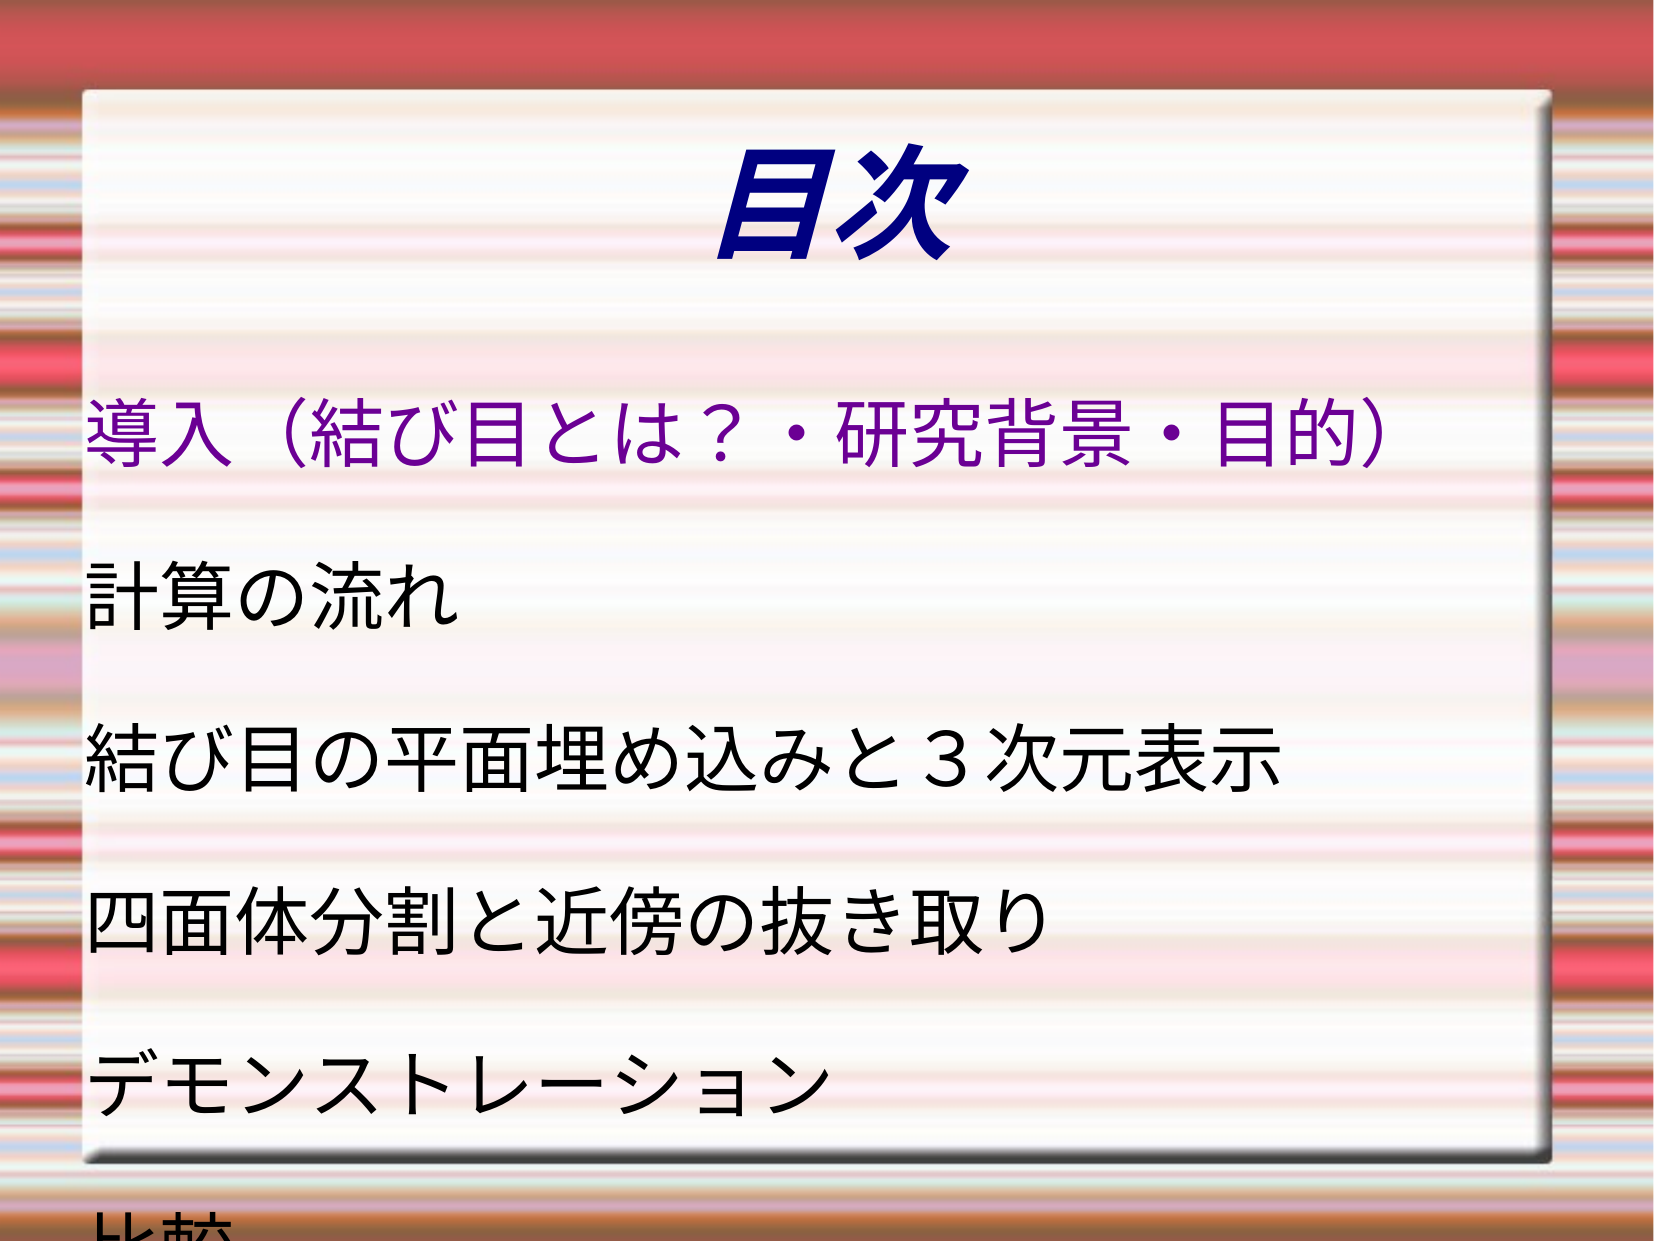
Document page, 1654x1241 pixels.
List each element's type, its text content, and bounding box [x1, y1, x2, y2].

title 目次 [121, 91, 1534, 299]
list 導入（結び目とは？・研究背景・目的） 計算の流れ 結び目の平面埋め込みと３次元表示 四面体分割と近傍の抜き取り デモンストレーション 比較 考察・今後の課題 [72, 320, 1561, 1139]
picture [180, 1235, 188, 1241]
picture [0, 0, 1654, 1241]
picture [169, 1235, 176, 1241]
